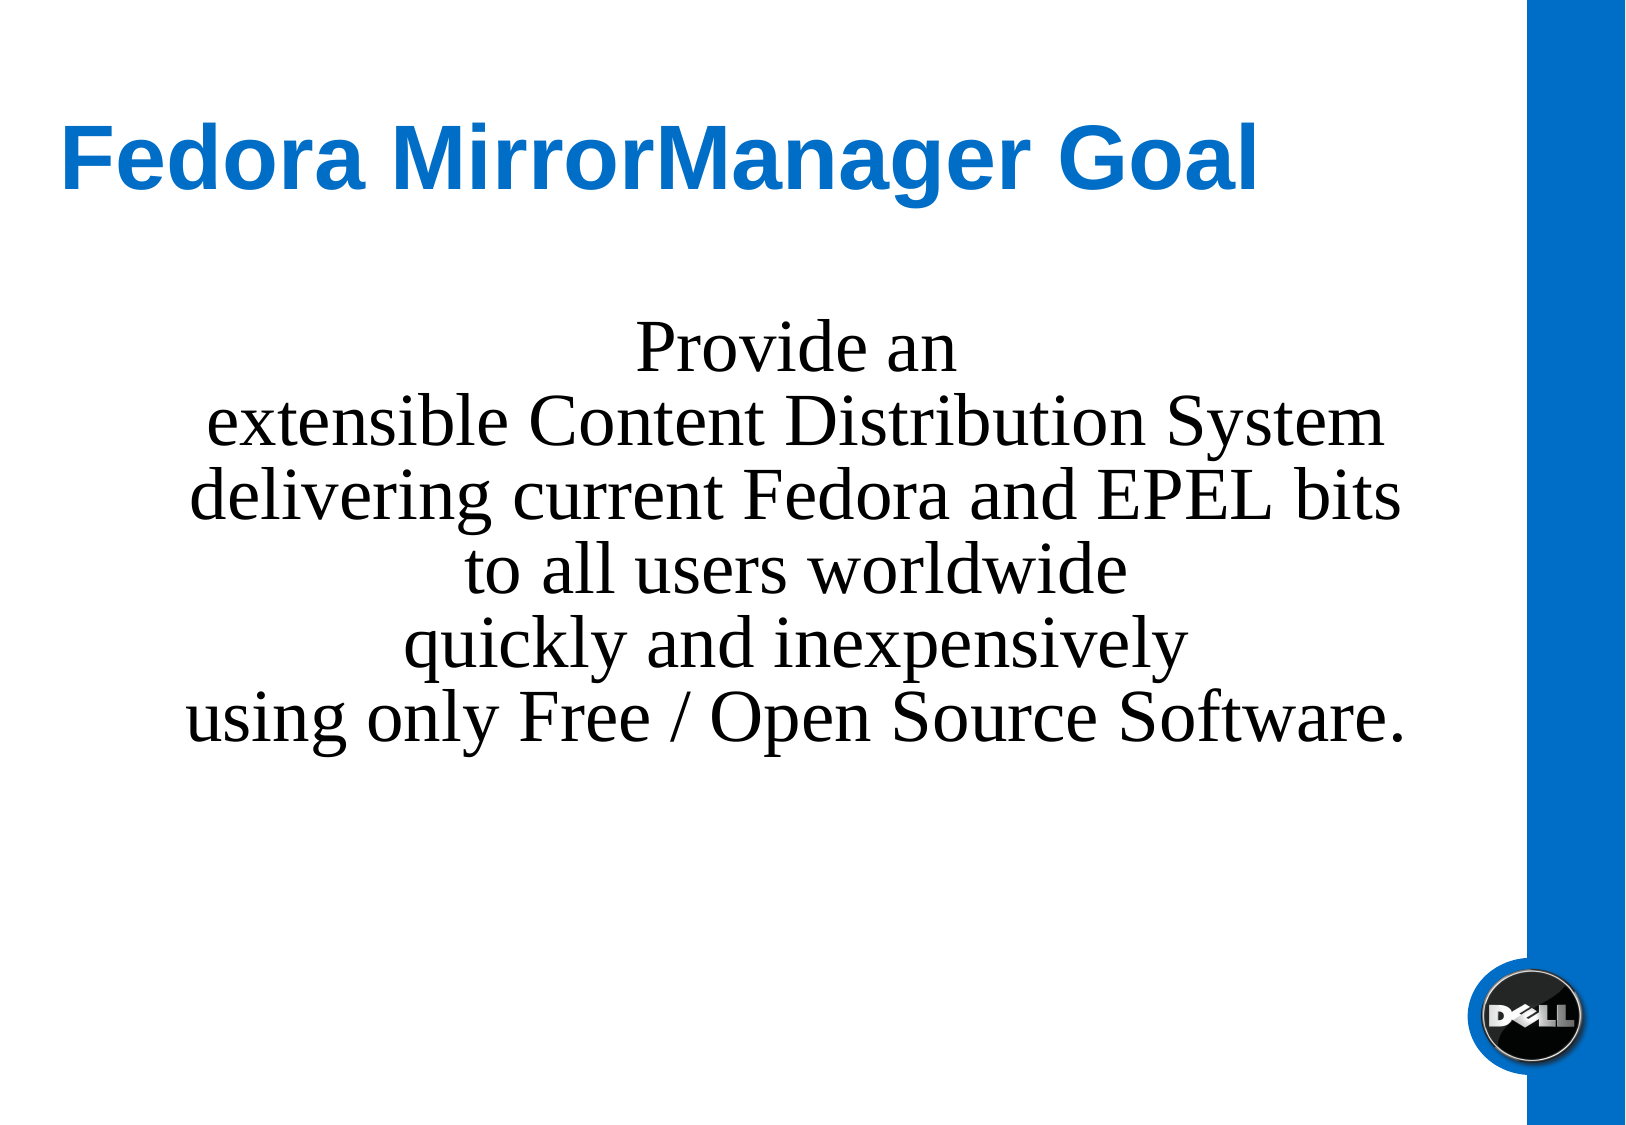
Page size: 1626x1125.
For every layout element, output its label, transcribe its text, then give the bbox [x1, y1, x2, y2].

subtitle Provide an extensible Content Distribution System delivering current Fedora and EPEL bits to all users worldwide quickly and inexpensively using only Free / Open Source Software. [27, 268, 1491, 801]
title Fedora MirrorManager Goal [59, 60, 1465, 268]
picture [1477, 965, 1595, 1074]
